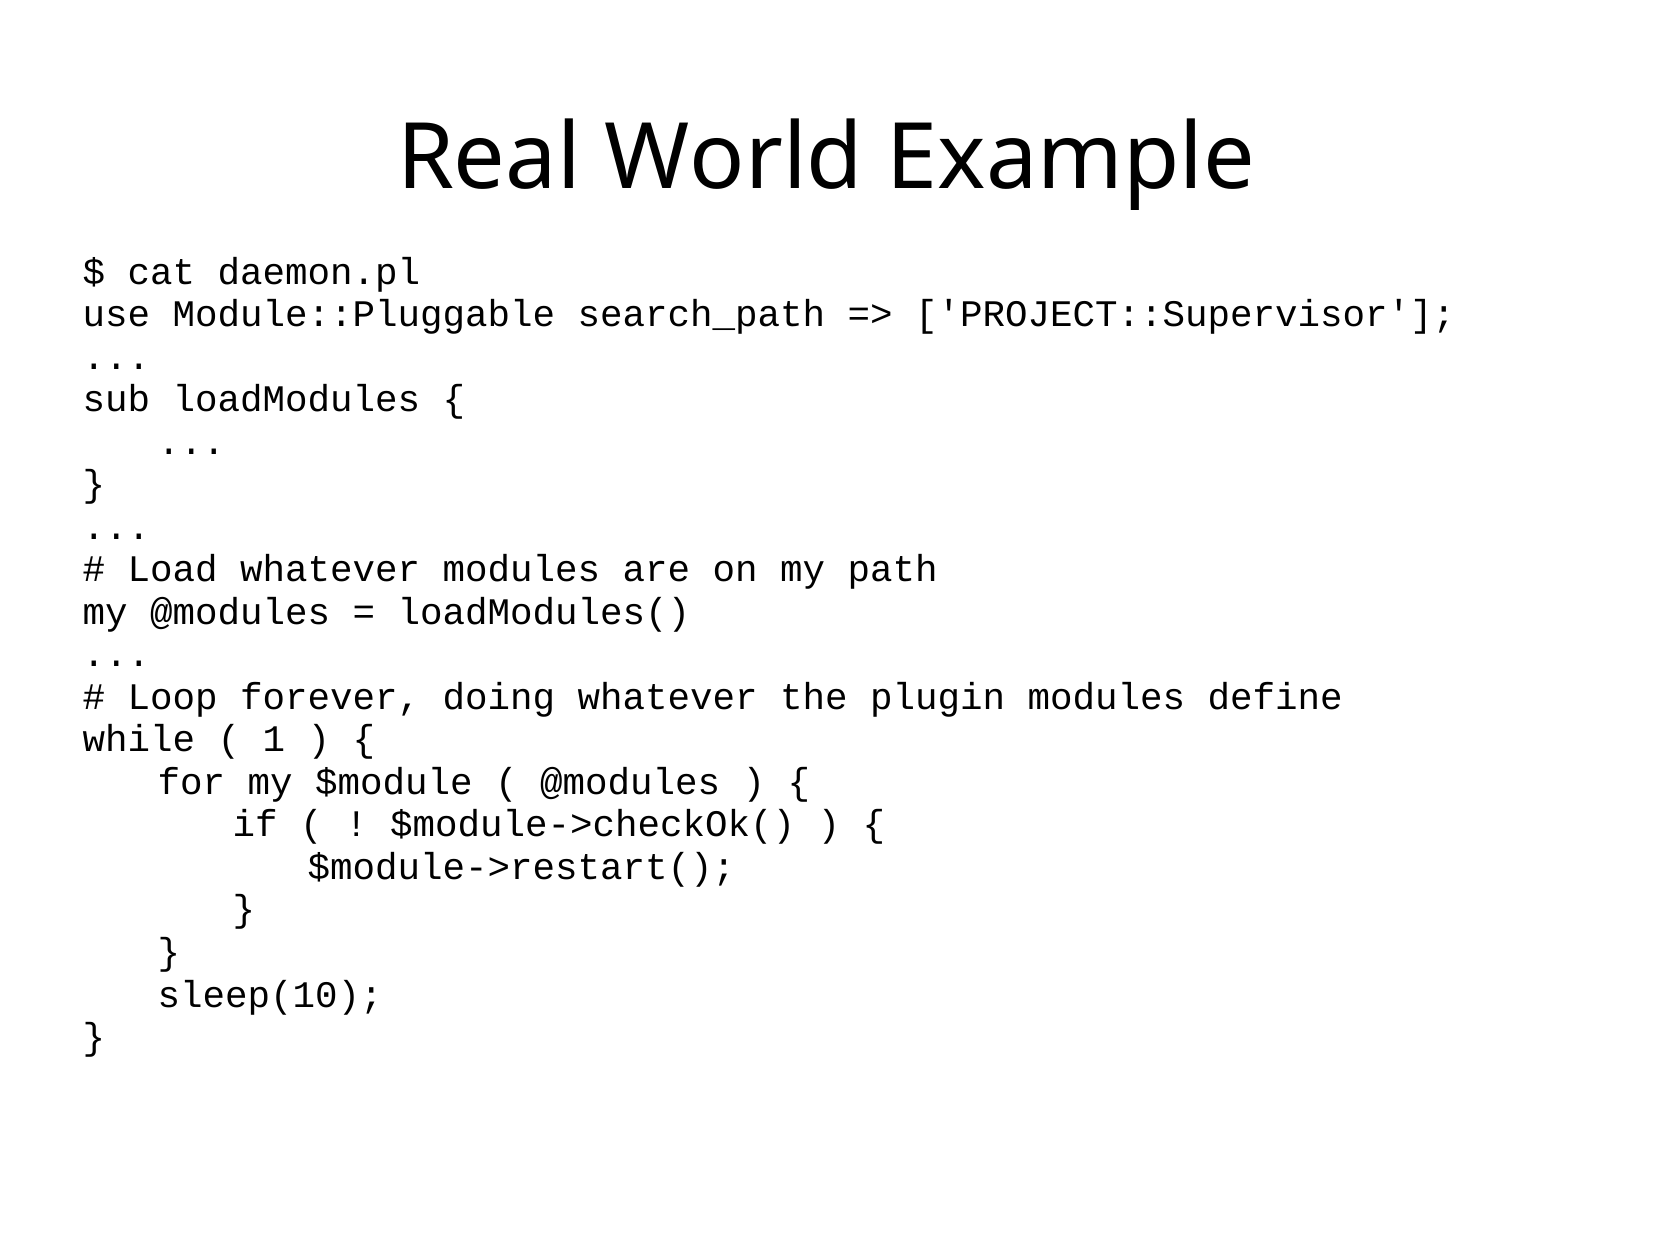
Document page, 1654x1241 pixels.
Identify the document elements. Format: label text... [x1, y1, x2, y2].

subtitle $ cat daemon.pl use Module::Pluggable search_path => ['PROJECT::Supervisor']; ... sub loadModules { ... } ... # Load whatever modules are on my path my @modules = loadModules() ... # Loop forever, doing whatever the plugin modules define while ( 1 ) { for my $module ( @modules ) { if ( ! $module->checkOk() ) { $module->restart(); } } sleep(10); } [82, 252, 1571, 1146]
title Real World Example [82, 49, 1571, 252]
